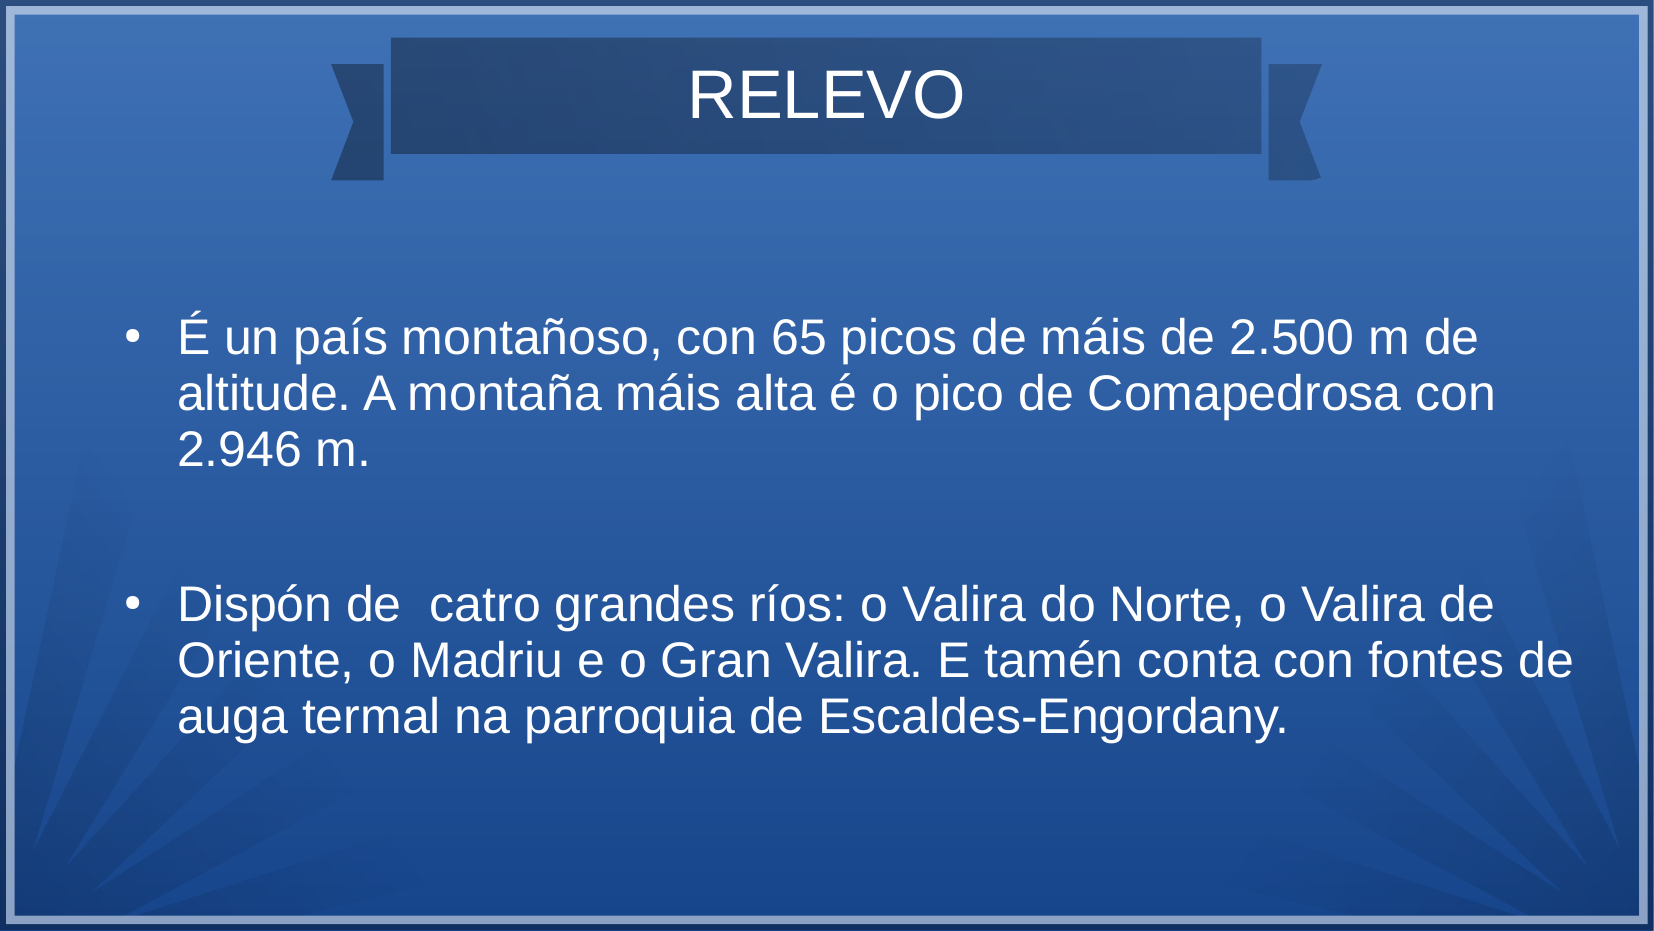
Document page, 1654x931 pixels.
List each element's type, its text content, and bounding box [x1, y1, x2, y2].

list É un país montañoso, con 65 picos de máis de 2.500 m de altitude. A montaña máis alta é o pico de Comapedrosa con 2.946 m. Dispón de catro grandes ríos: o Valira do Norte, o Valira de Oriente, o Madriu e o Gran Valira. E tamén conta con fontes de auga termal na parroquia de Escaldes-Engordany. [106, 153, 1595, 777]
title RELEVO [389, 35, 1264, 153]
